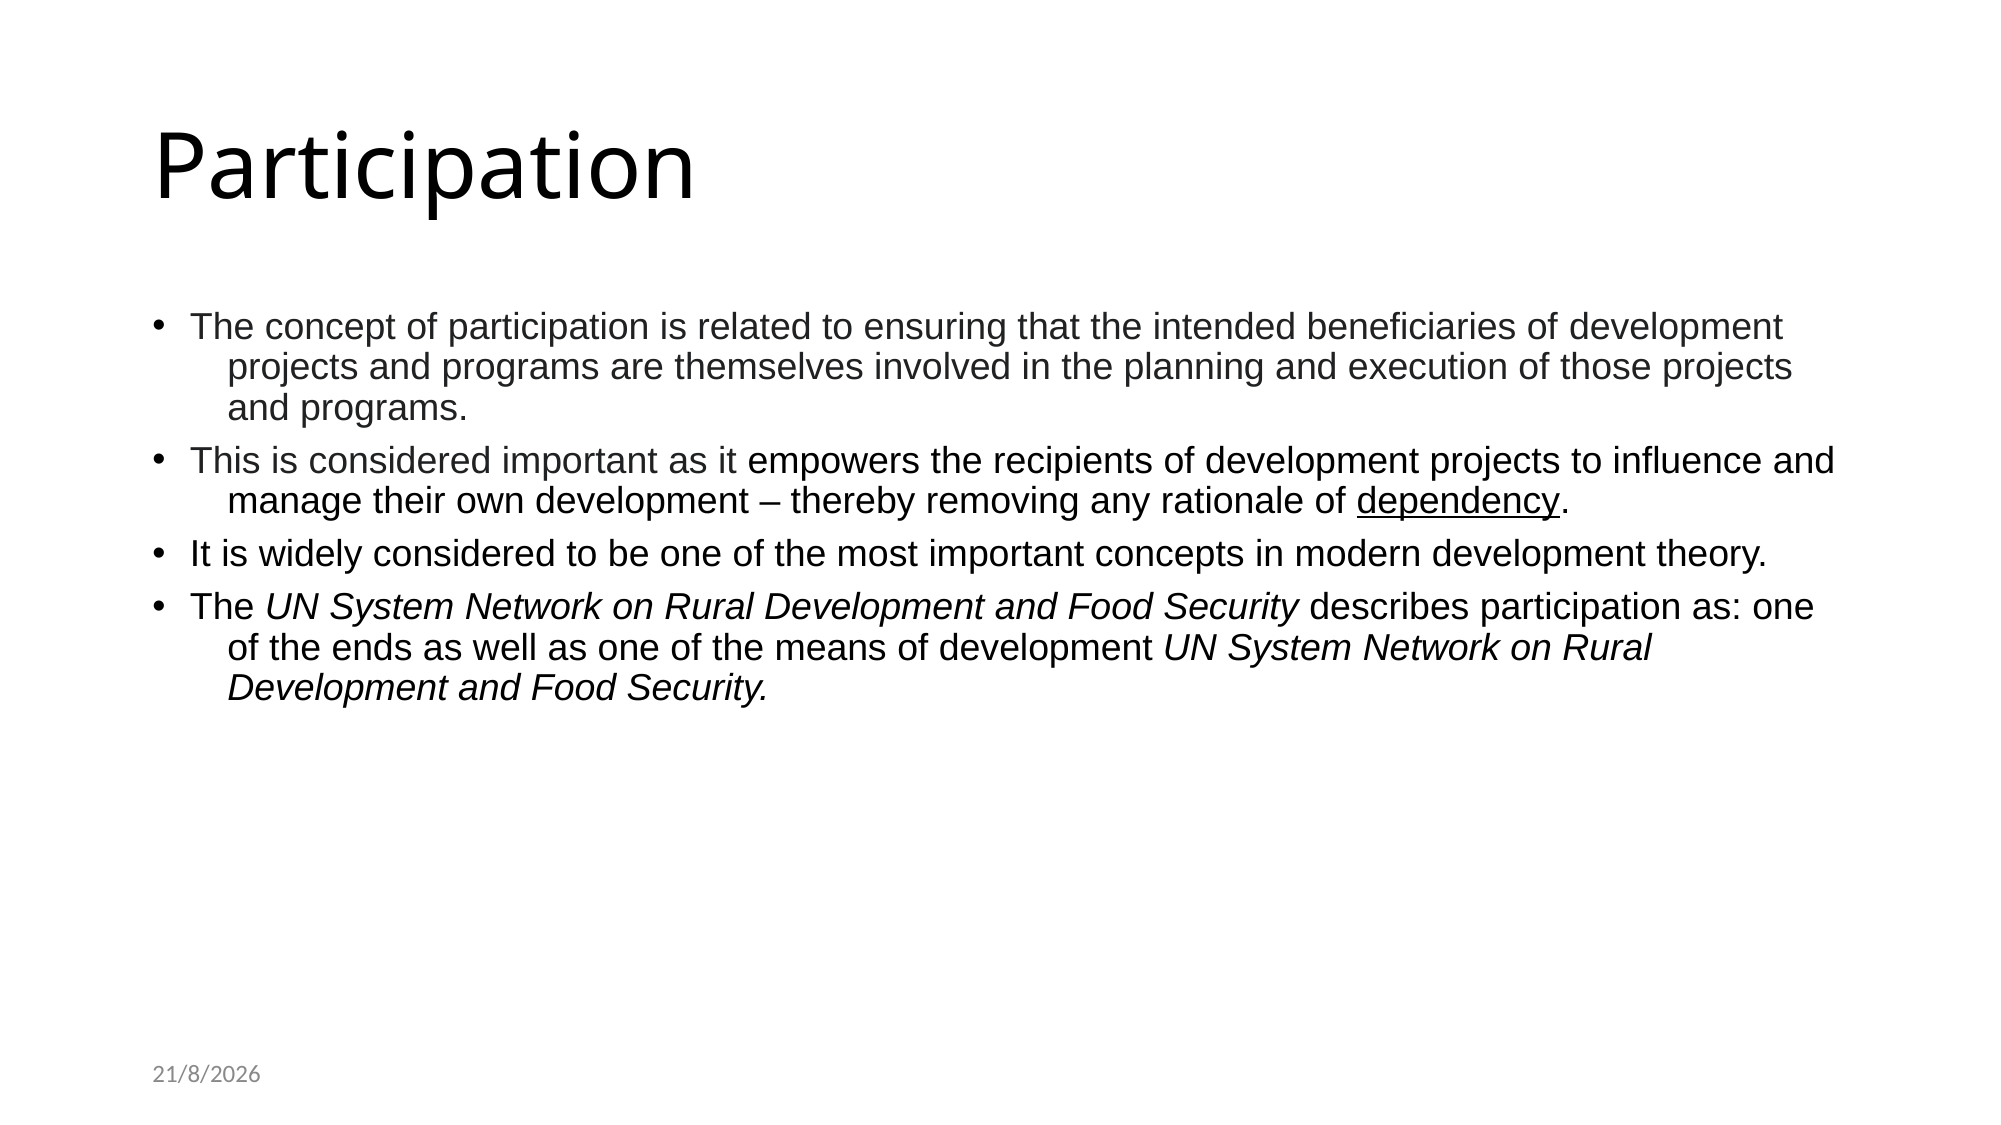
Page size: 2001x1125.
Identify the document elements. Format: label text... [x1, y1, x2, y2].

title Participation [137, 59, 1863, 278]
text_box 15/3/2022 [137, 1042, 588, 1103]
list The concept of participation is related to ensuring that the intended beneficiaries of development projects and programs are themselves involved in the planning and execution of those projects and programs. This is considered important as it empowers the recipients of development projects to influence and manage their own development – thereby removing any rationale of dependency. It is widely considered to be one of the most important concepts in modern development theory. The UN System Network on Rural Development and Food Security describes participation as: one of the ends as well as one of the means of development UN System Network on Rural Development and Food Security. [137, 299, 1863, 1014]
